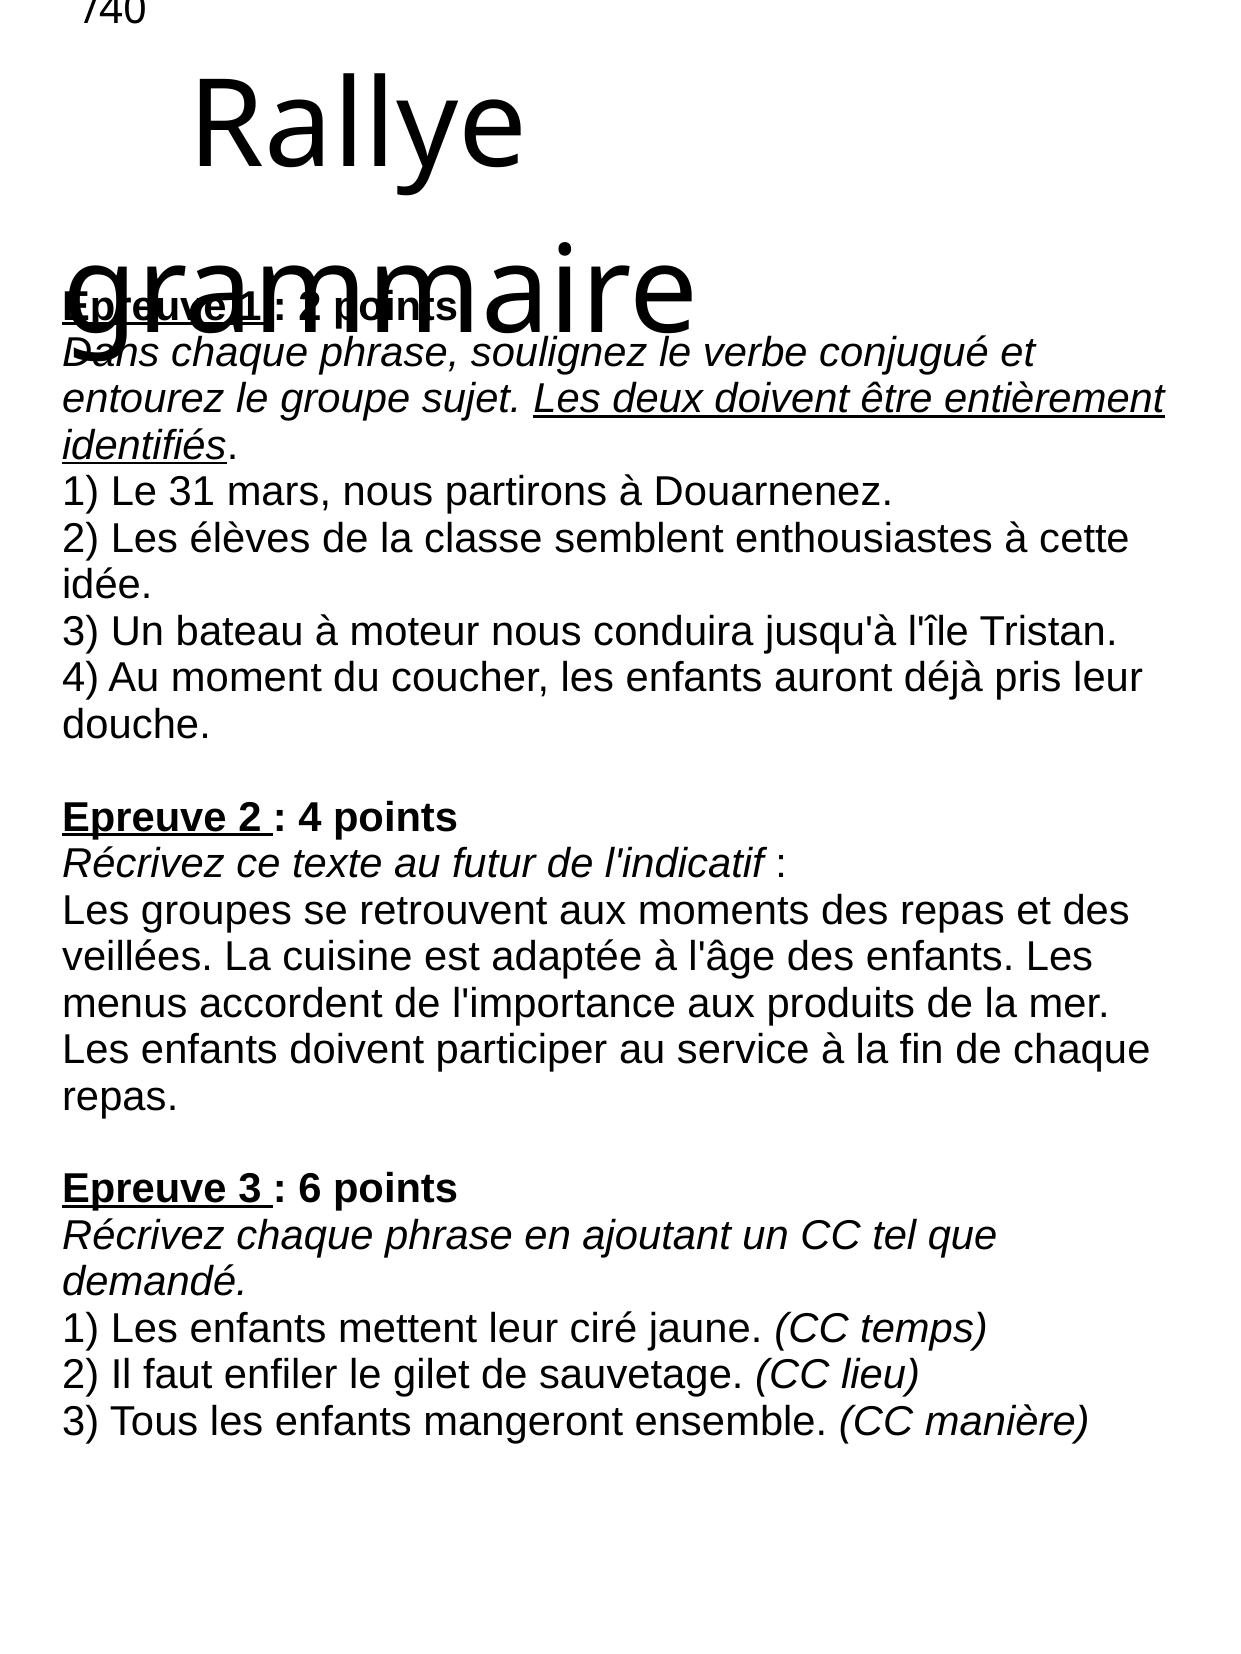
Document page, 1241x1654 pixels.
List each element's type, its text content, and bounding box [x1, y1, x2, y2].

title Prénoms : points : /40 Rallye grammaire [62, 45, 1179, 246]
subtitle Epreuve 1 : 2 points Dans chaque phrase, soulignez le verbe conjugué et entourez le groupe sujet. Les deux doivent être entièrement identifiés. 1) Le 31 mars, nous partirons à Douarnenez. 2) Les élèves de la classe semblent enthousiastes à cette idée. 3) Un bateau à moteur nous conduira jusqu'à l'île Tristan. 4) Au moment du coucher, les enfants auront déjà pris leur douche. Epreuve 2 : 4 points Récrivez ce texte au futur de l'indicatif : Les groupes se retrouvent aux moments des repas et des veillées. La cuisine est adaptée à l'âge des enfants. Les menus accordent de l'importance aux produits de la mer. Les enfants doivent participer au service à la fin de chaque repas. Epreuve 3 : 6 points Récrivez chaque phrase en ajoutant un CC tel que demandé. 1) Les enfants mettent leur ciré jaune. (CC temps) 2) Il faut enfiler le gilet de sauvetage. (CC lieu) 3) Tous les enfants mangeront ensemble. (CC manière) [62, 248, 1179, 1479]
